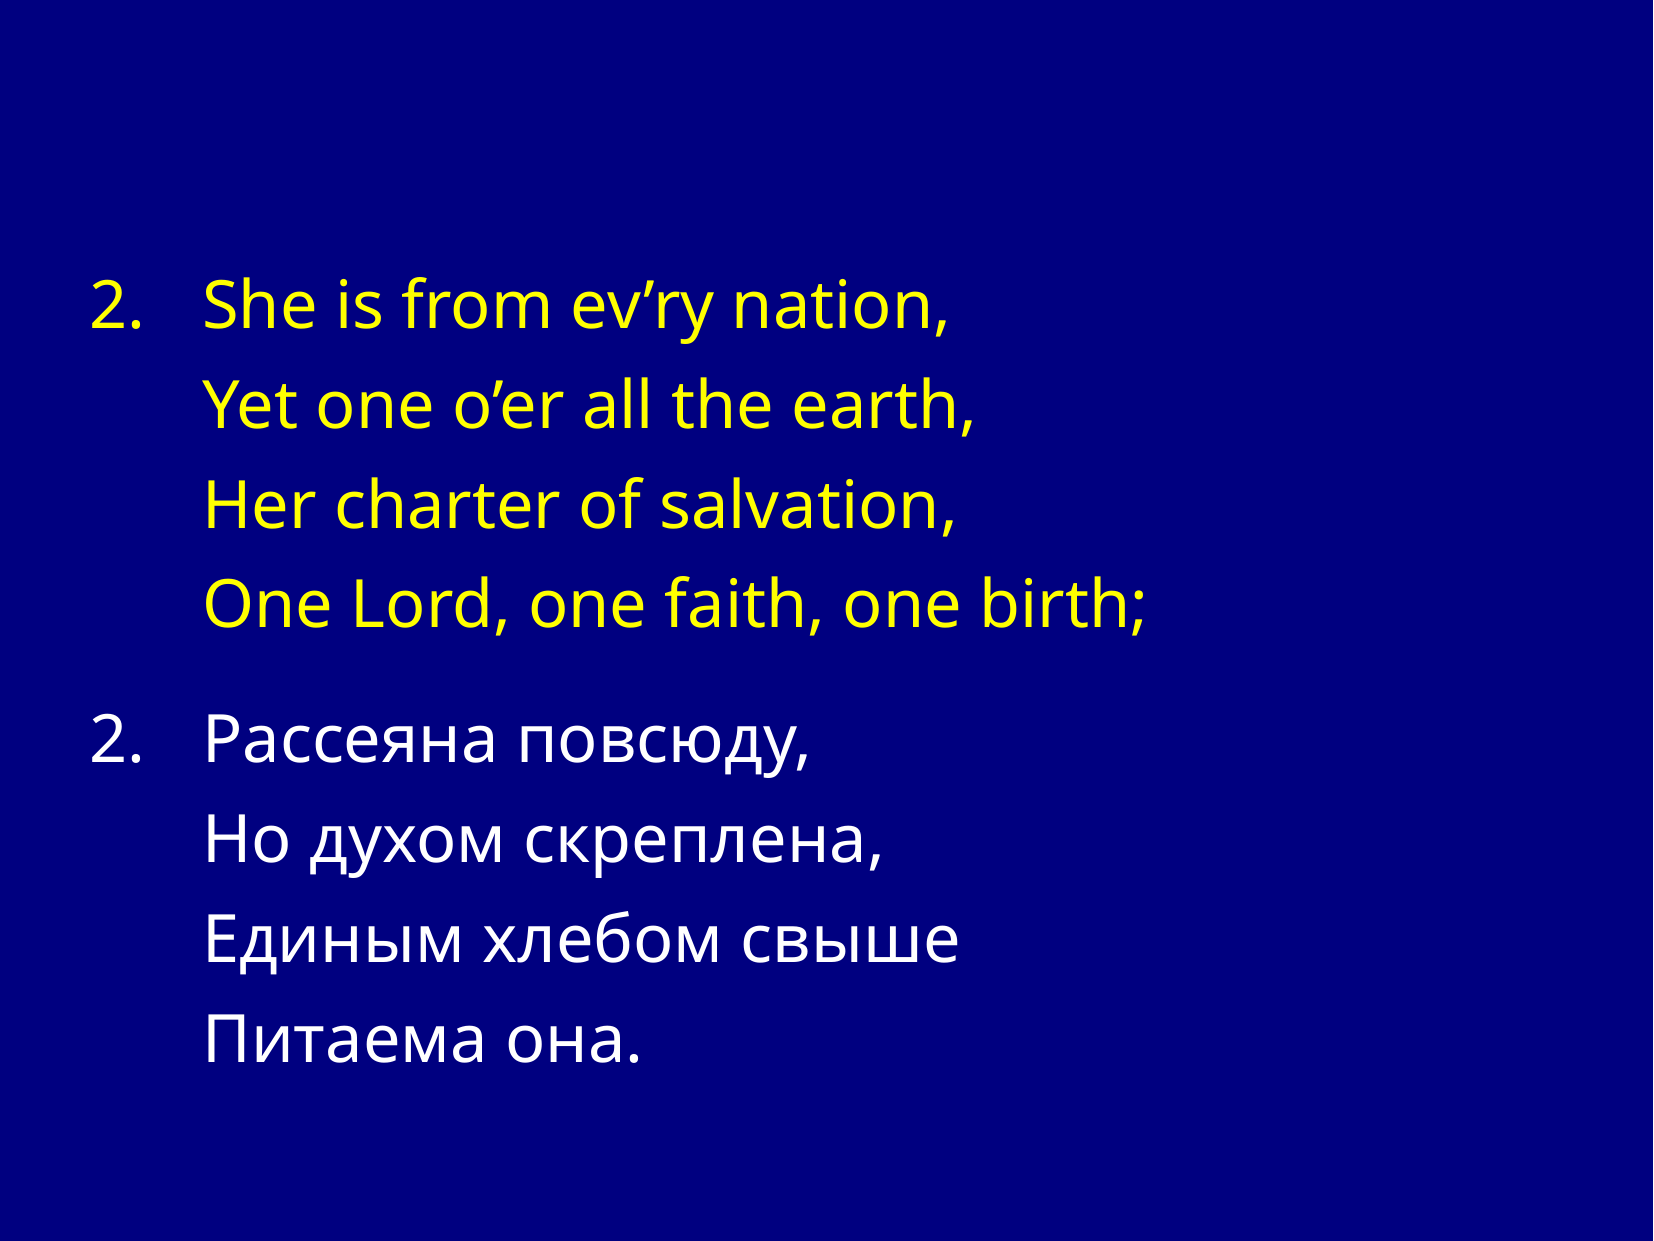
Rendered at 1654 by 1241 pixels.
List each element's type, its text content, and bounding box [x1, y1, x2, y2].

text_box 2. She is from ev’ry nation, Yet one o’er all the earth, Her charter of salvation, One Lord, one faith, one birth; [75, 150, 1576, 638]
text_box 2. Рассеяна повсюду, Но духом скреплена, Единым хлебом свыше Питаема она. [75, 675, 1576, 1163]
